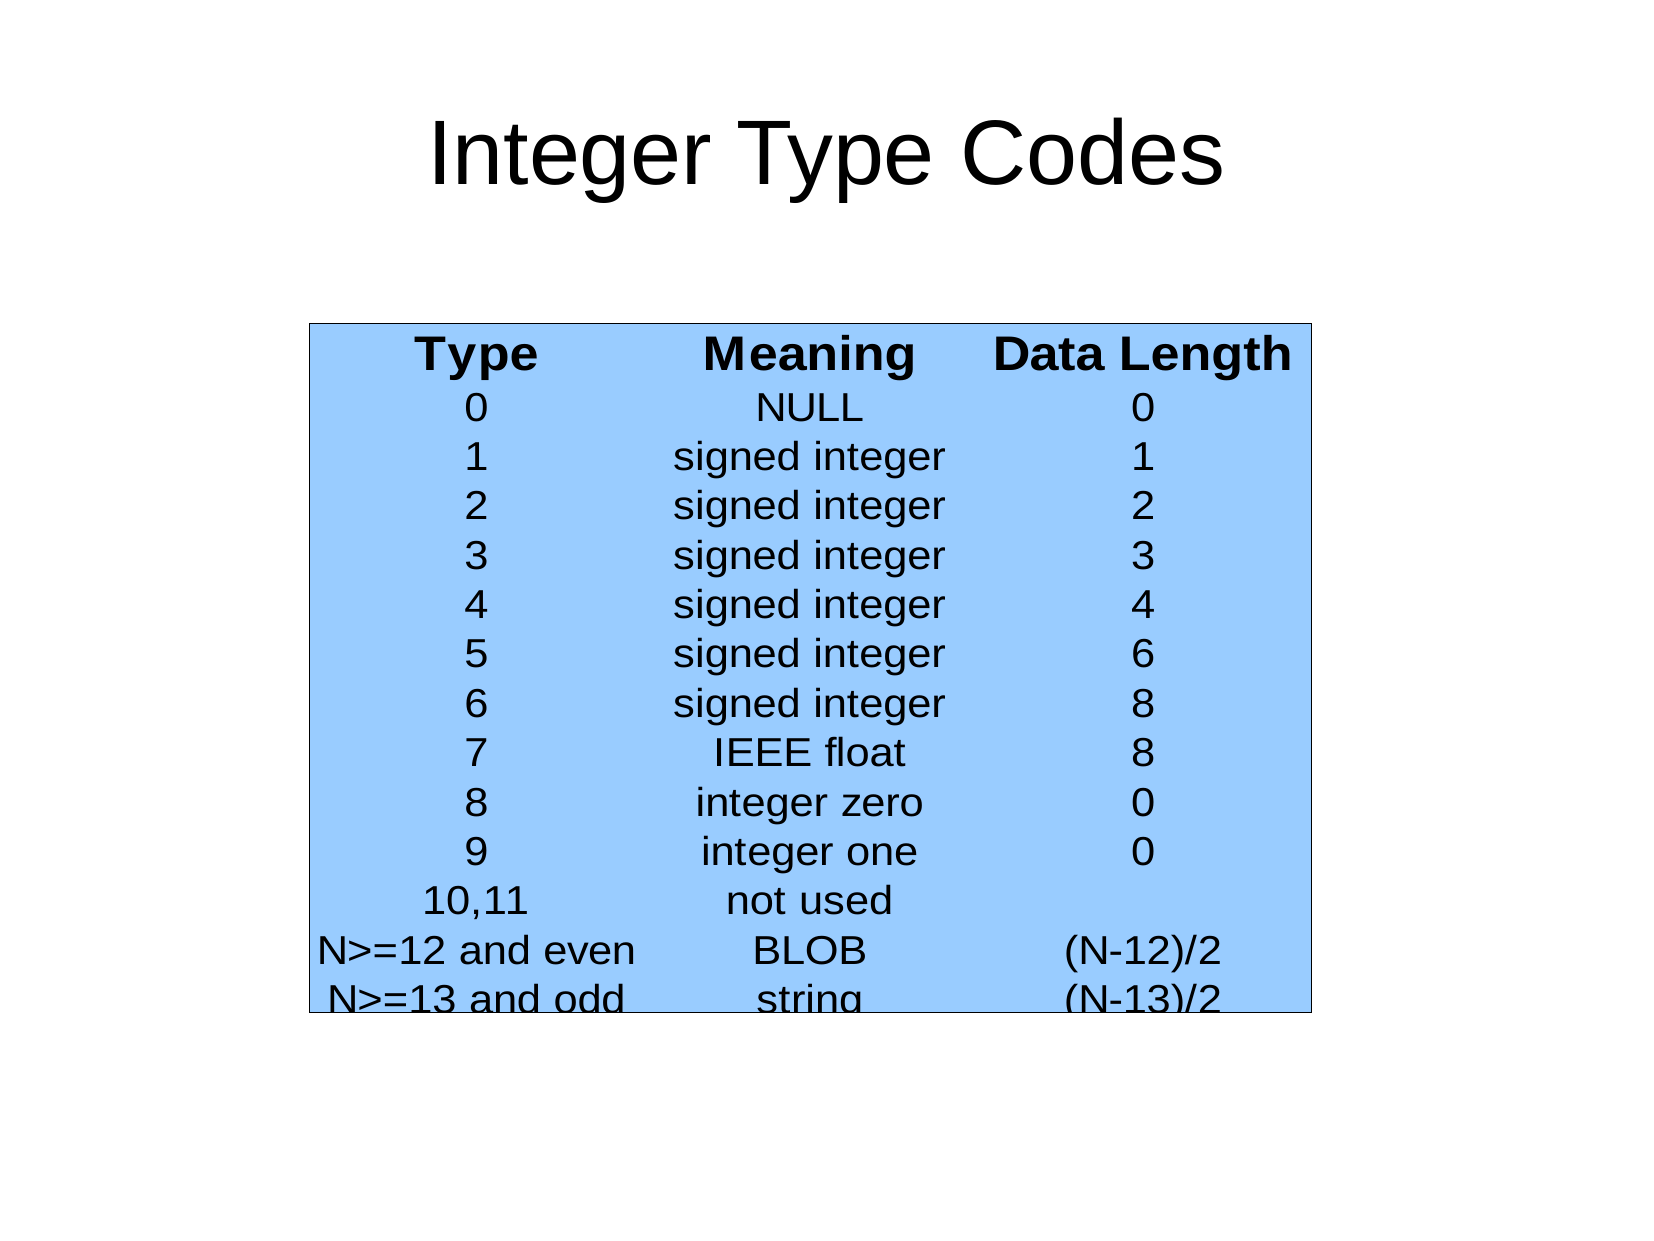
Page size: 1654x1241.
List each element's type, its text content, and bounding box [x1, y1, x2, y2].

title Integer Type Codes [82, 49, 1571, 257]
chart [309, 323, 1312, 1013]
